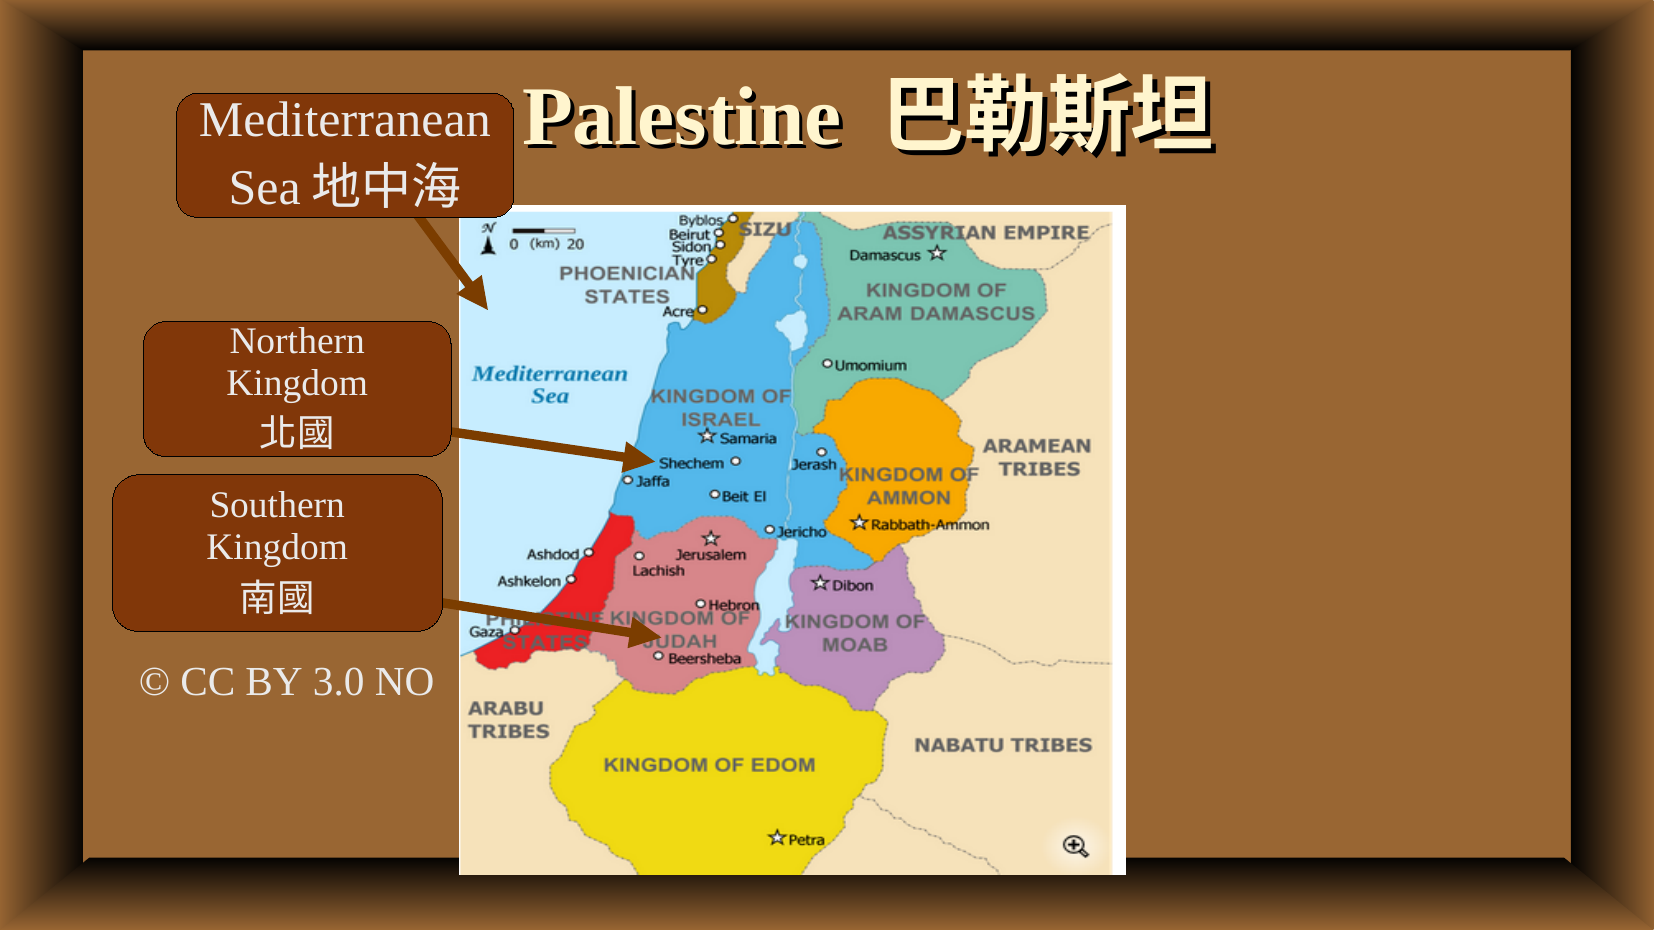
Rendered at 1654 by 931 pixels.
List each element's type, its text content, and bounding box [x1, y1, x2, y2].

text_box Northern Kingdom 北國 [143, 321, 452, 457]
picture [459, 205, 1126, 875]
title Palestine 巴勒斯坦 [413, 21, 1323, 177]
text_box Mediterranean Sea地中海 [176, 93, 514, 218]
text_box Southern Kingdom 南國 [112, 474, 443, 632]
text_box © CC BY 3.0 NO [124, 651, 497, 755]
picture [459, 281, 464, 291]
